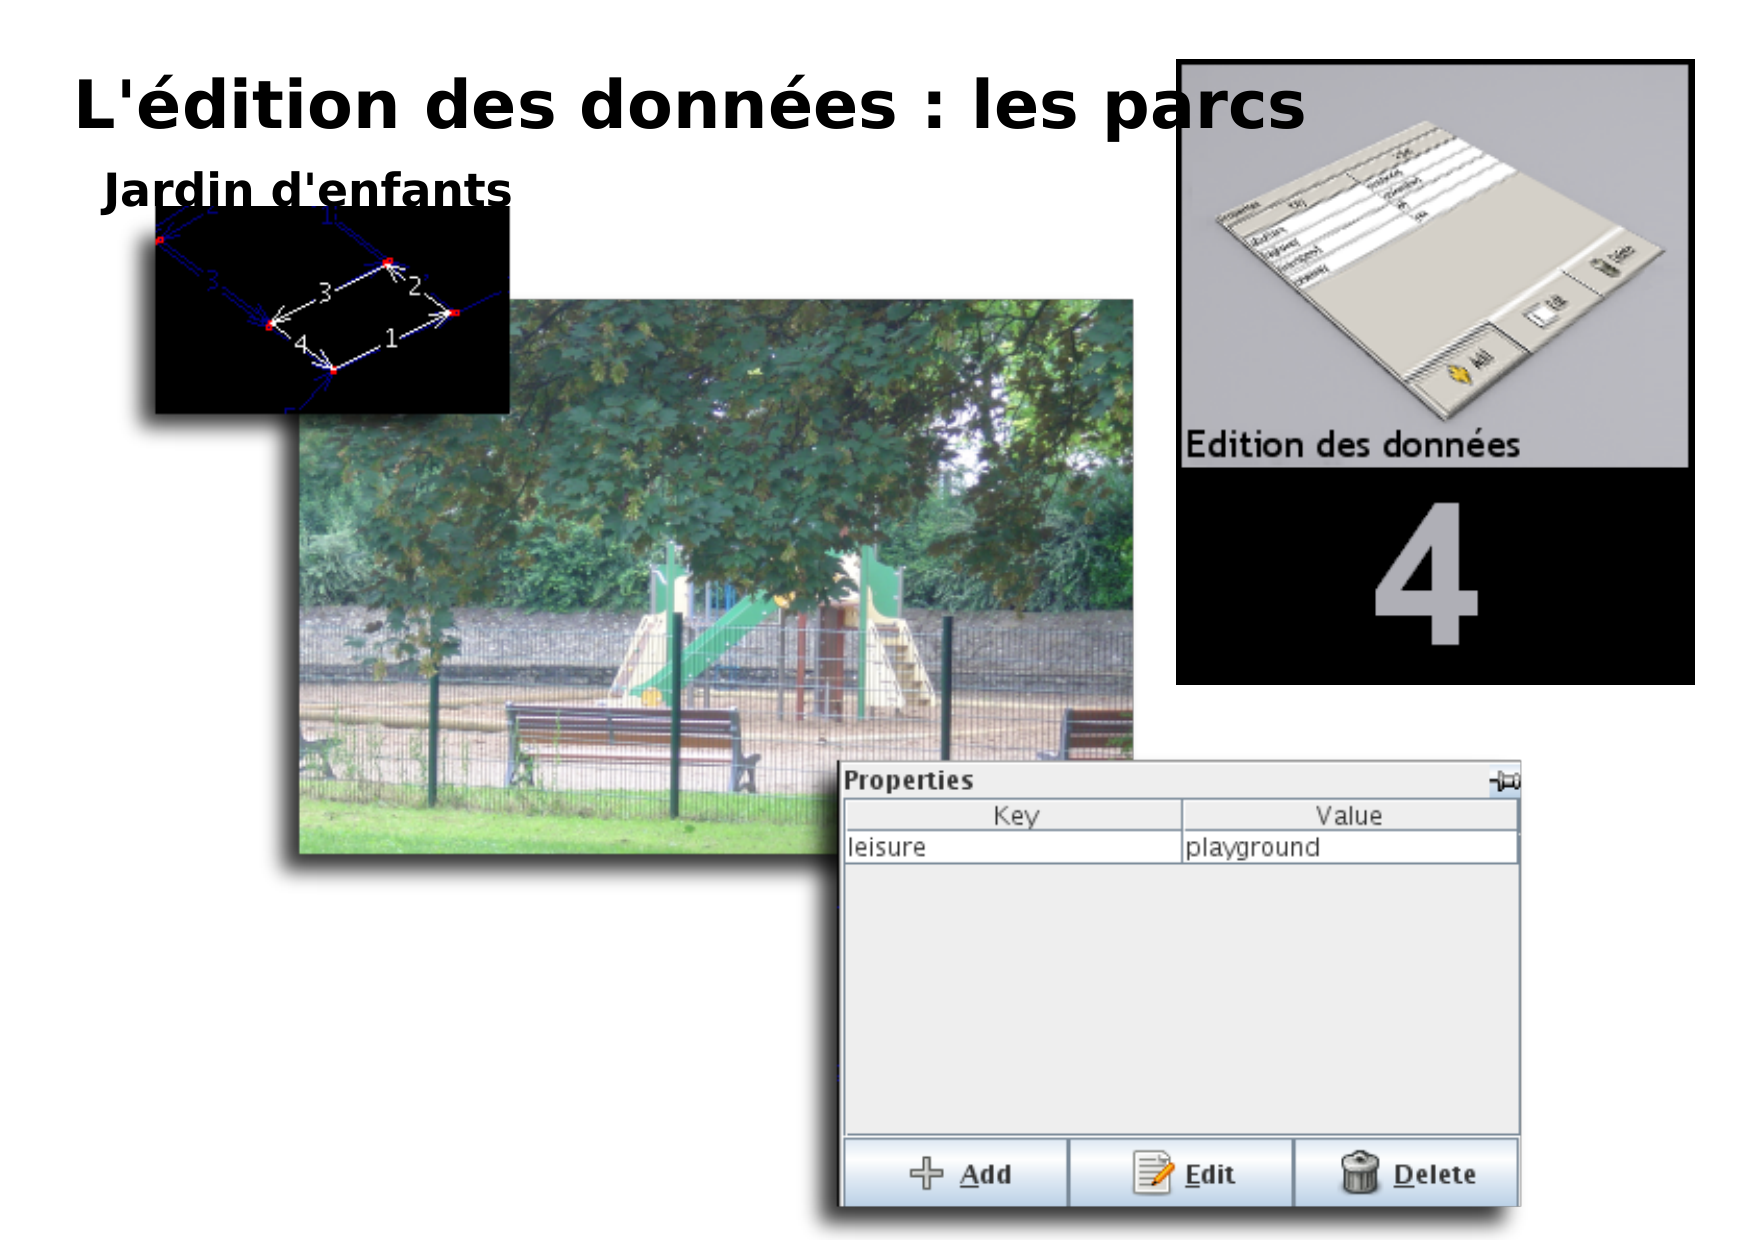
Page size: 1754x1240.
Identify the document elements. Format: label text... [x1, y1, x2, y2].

text_box L'édition des données : les parcs [59, 59, 1684, 152]
picture [110, 59, 1695, 1240]
text_box Jardin d'enfants [88, 156, 650, 225]
